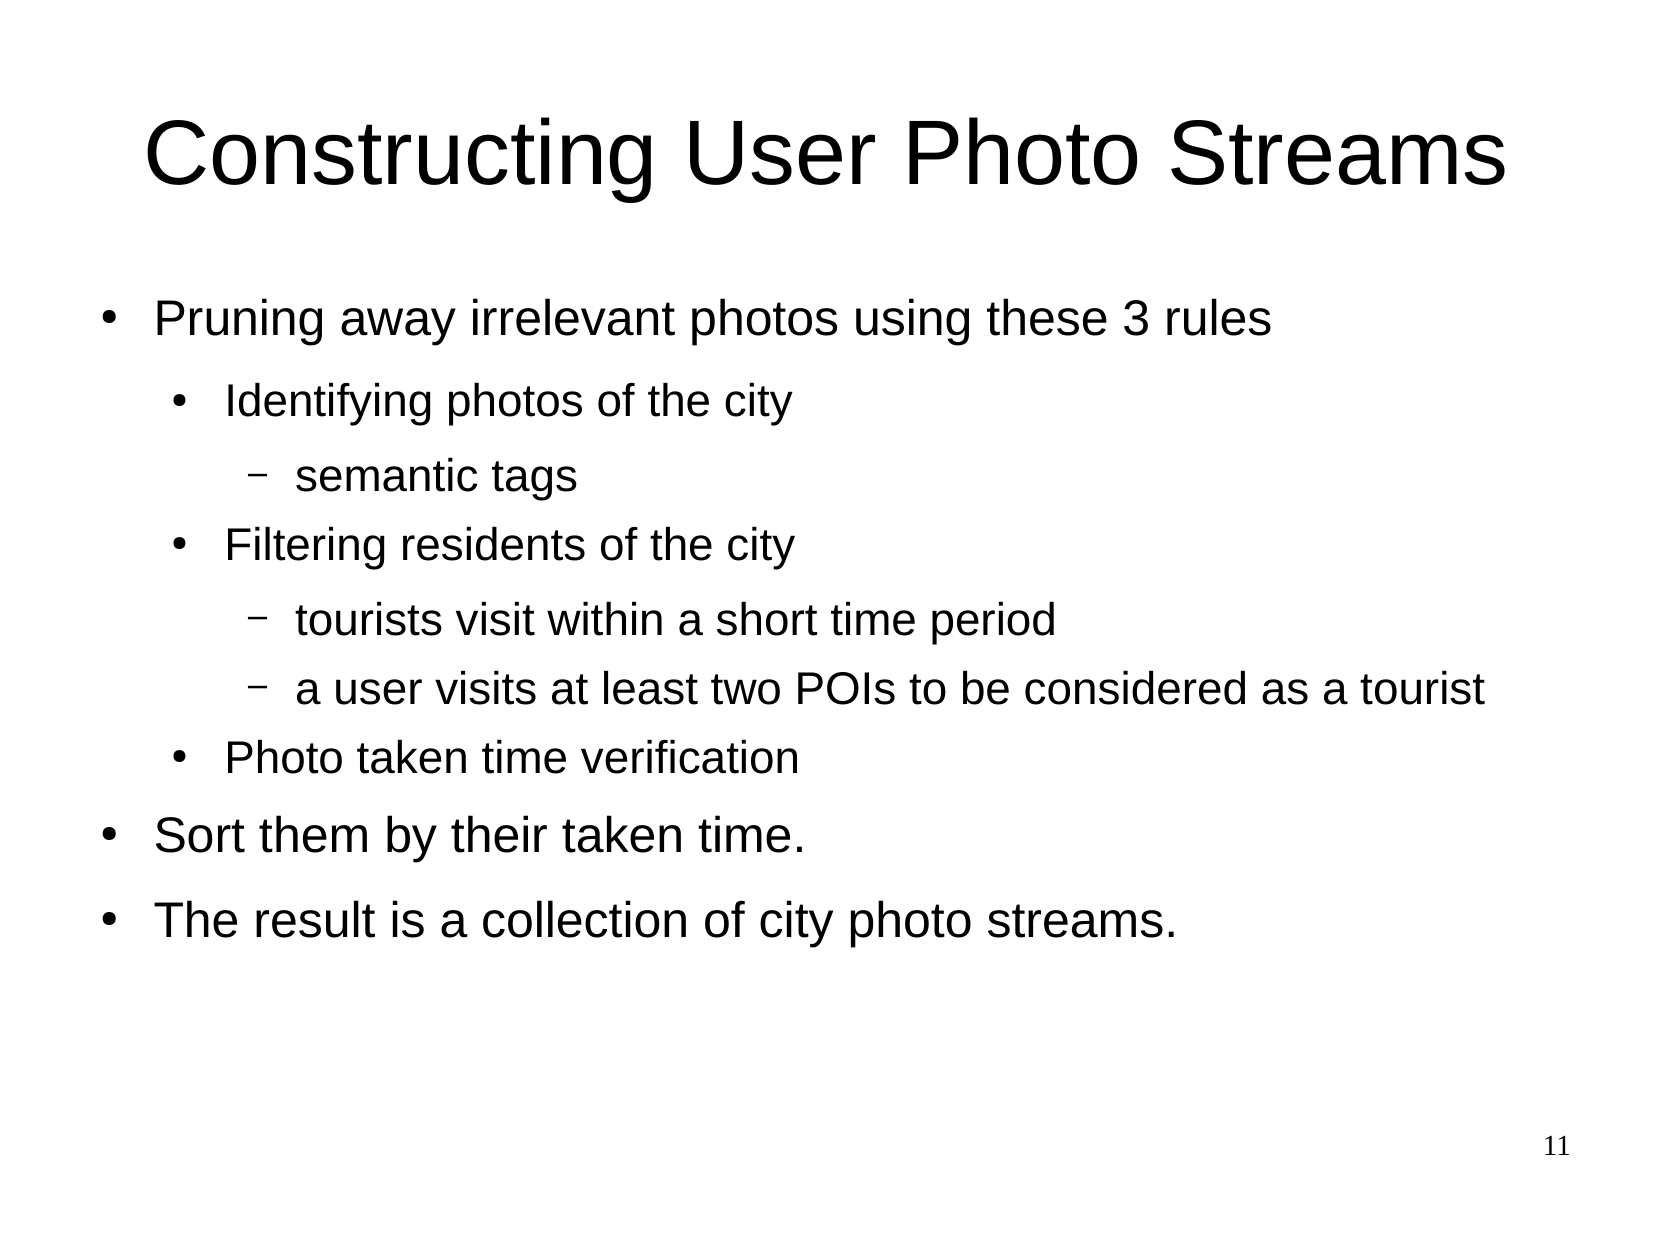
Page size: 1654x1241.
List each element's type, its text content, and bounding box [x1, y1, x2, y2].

list Pruning away irrelevant photos using these 3 rules Identifying photos of the city semantic tags Filtering residents of the city tourists visit within a short time period a user visits at least two POIs to be considered as a tourist Photo taken time veriﬁcation Sort them by their taken time. The result is a collection of city photo streams. [82, 290, 1571, 1109]
title Constructing User Photo Streams [82, 49, 1571, 257]
